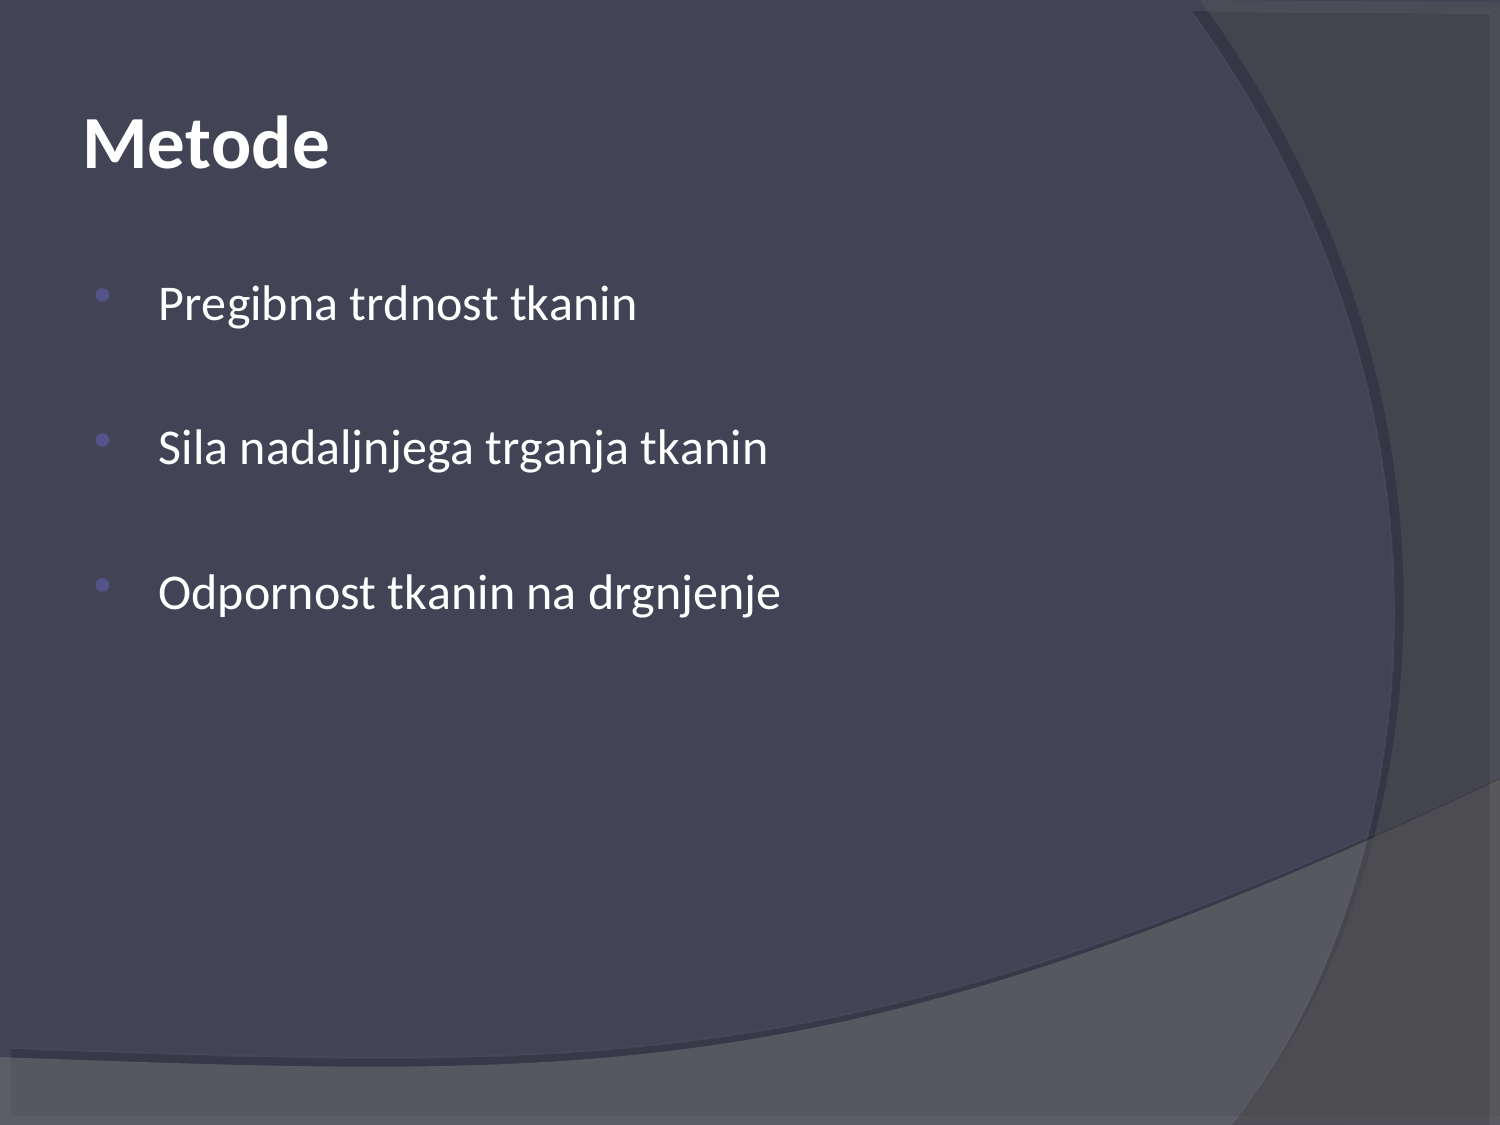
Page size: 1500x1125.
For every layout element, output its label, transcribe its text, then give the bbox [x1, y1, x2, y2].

title Metode [74, 45, 1300, 233]
list Pregibna trdnost tkanin Sila nadaljnjega trganja tkanin Odpornost tkanin na drgnjenje [74, 262, 1300, 1006]
